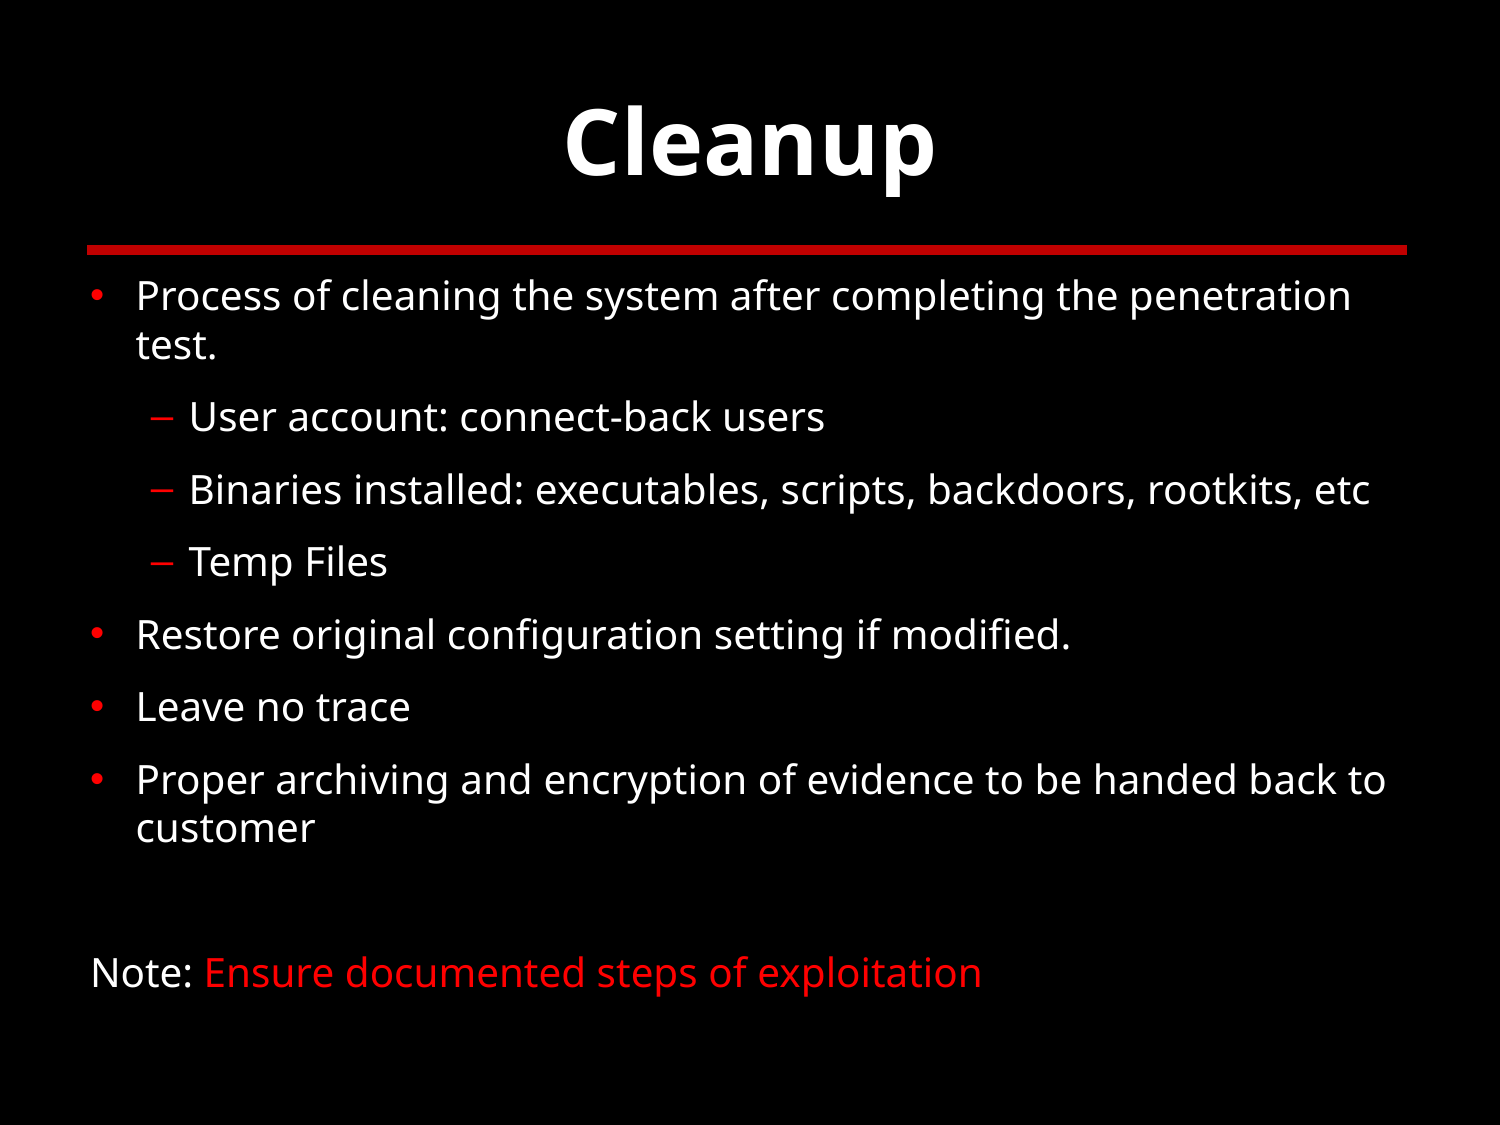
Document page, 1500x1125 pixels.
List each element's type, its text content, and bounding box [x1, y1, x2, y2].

title Cleanup [75, 45, 1425, 233]
list Process of cleaning the system after completing the penetration test. User account: connect-back users Binaries installed: executables, scripts, backdoors, rootkits, etc Temp Files Restore original configuration setting if modified. Leave no trace Proper archiving and encryption of evidence to be handed back to customer Note: Ensure documented steps of exploitation [75, 262, 1425, 1005]
